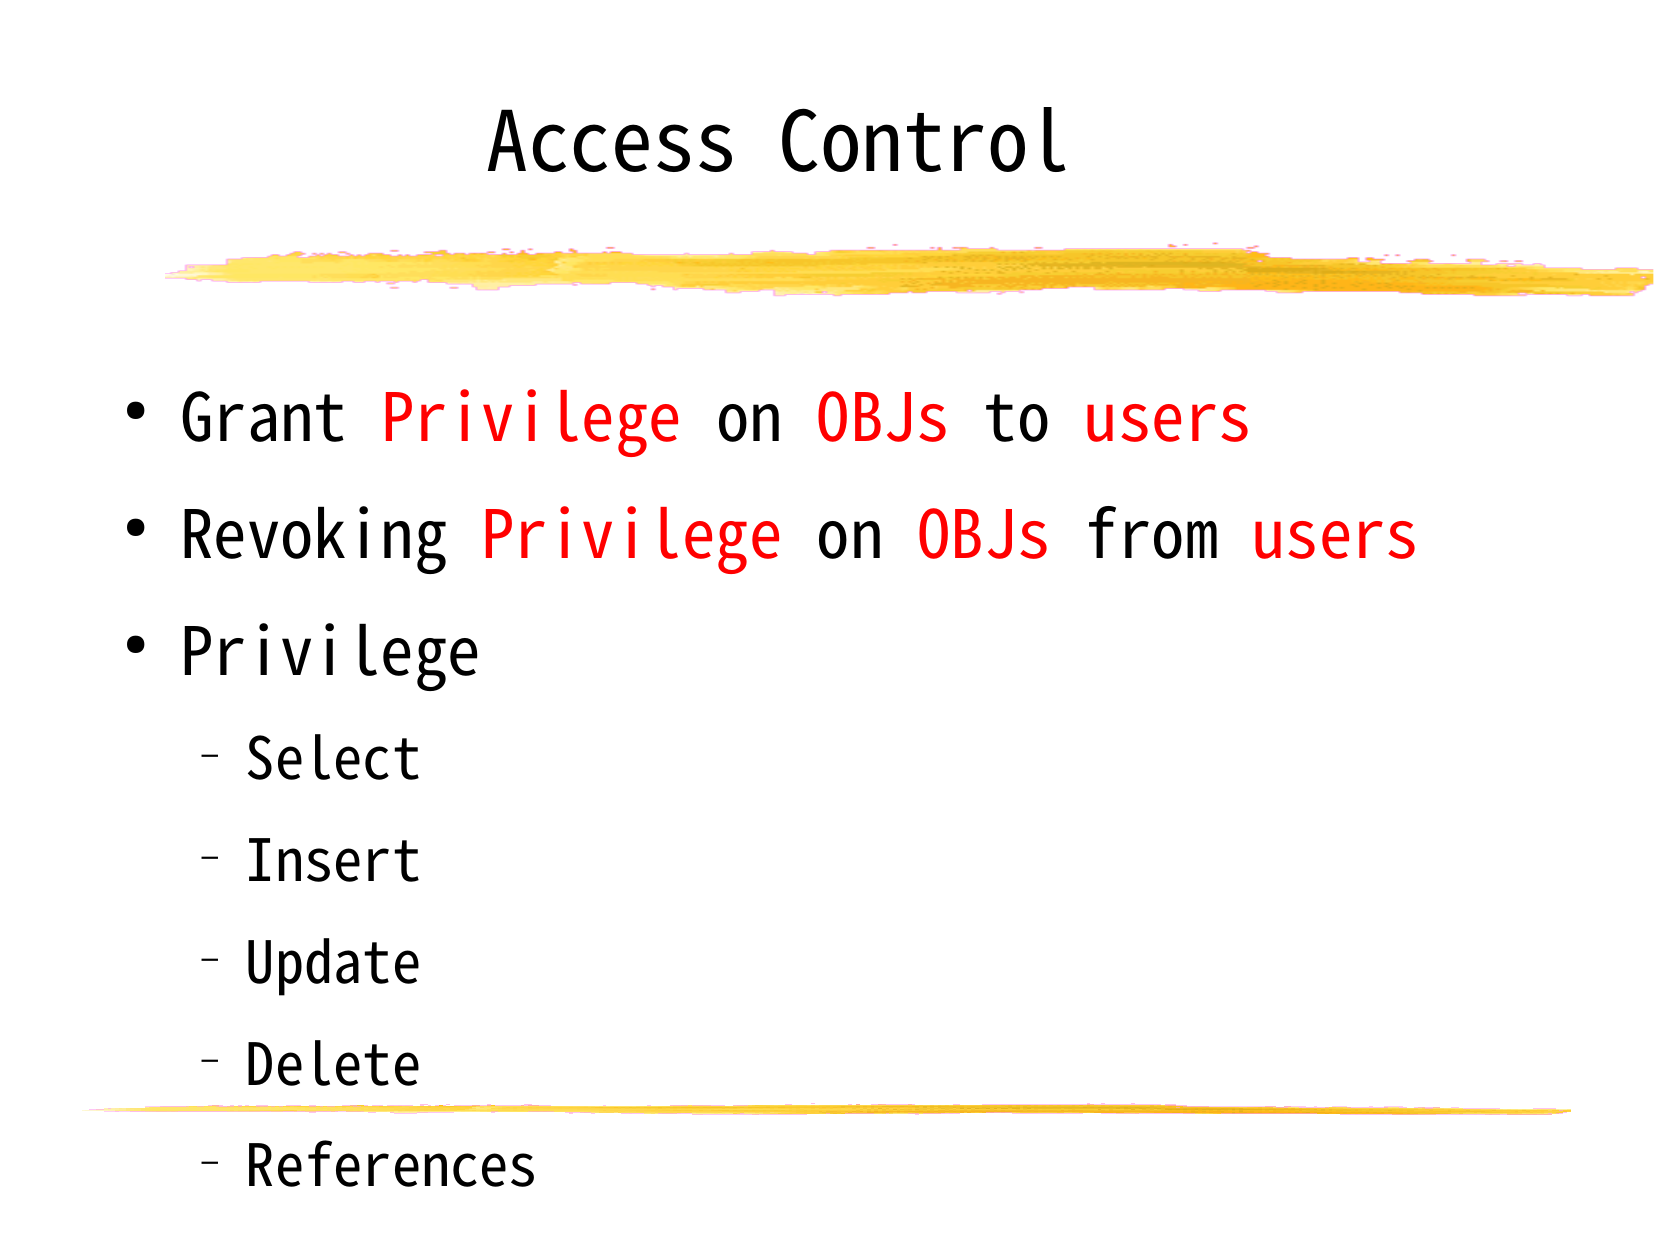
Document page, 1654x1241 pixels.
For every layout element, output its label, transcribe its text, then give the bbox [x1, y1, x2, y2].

picture [82, 1102, 124, 1117]
picture [1530, 1102, 1571, 1117]
list Grant Privilege on OBJs to users Revoking Privilege on OBJs from users Privilege Select Insert Update Delete References Usage all [124, 358, 1530, 1149]
picture [165, 237, 1654, 308]
title Access Control [76, 28, 1482, 235]
